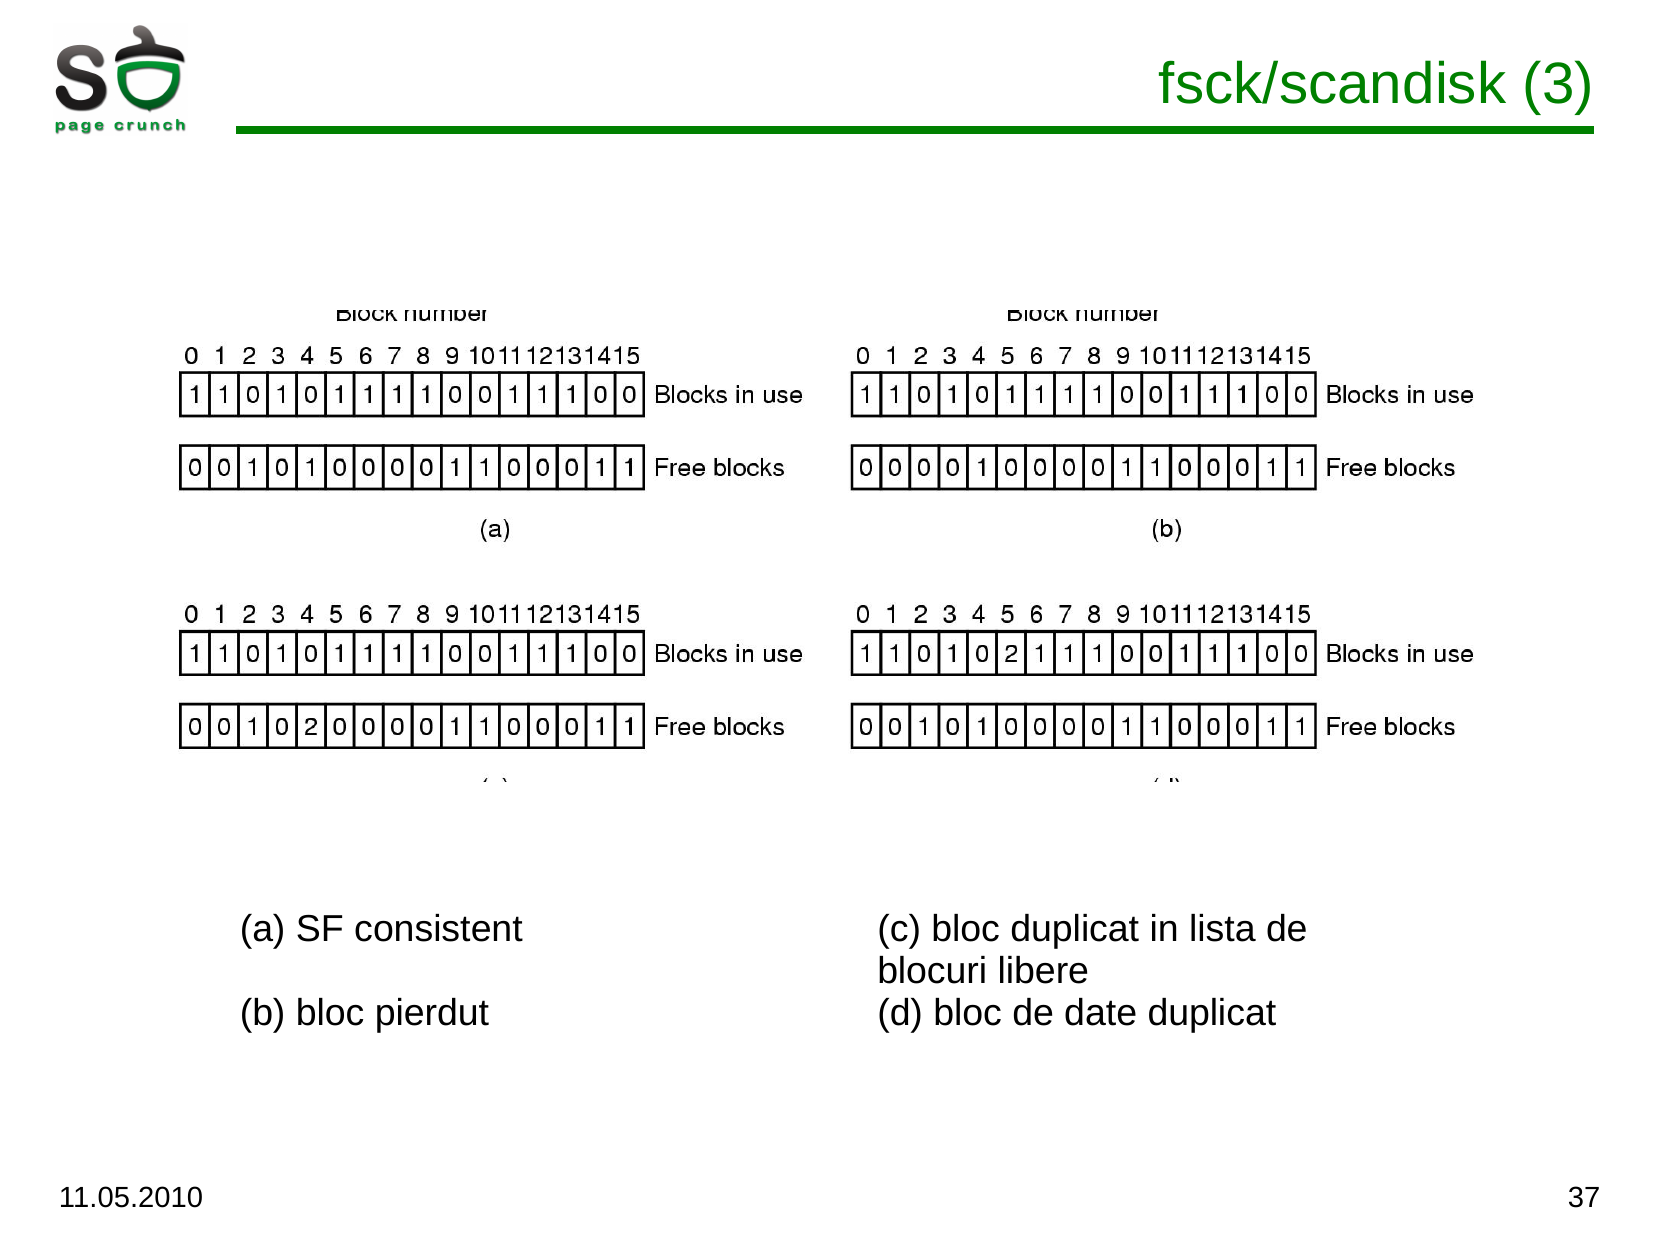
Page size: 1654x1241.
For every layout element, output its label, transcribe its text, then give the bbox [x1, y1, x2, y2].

text_box (a) SF consistent (b) bloc pierdut [225, 900, 713, 1041]
title fsck/scandisk (3) [236, 49, 1595, 119]
picture [178, 310, 1477, 782]
picture [53, 23, 188, 136]
text_box (c) bloc duplicat in lista de blocuri libere (d) bloc de date duplicat [862, 900, 1388, 1041]
